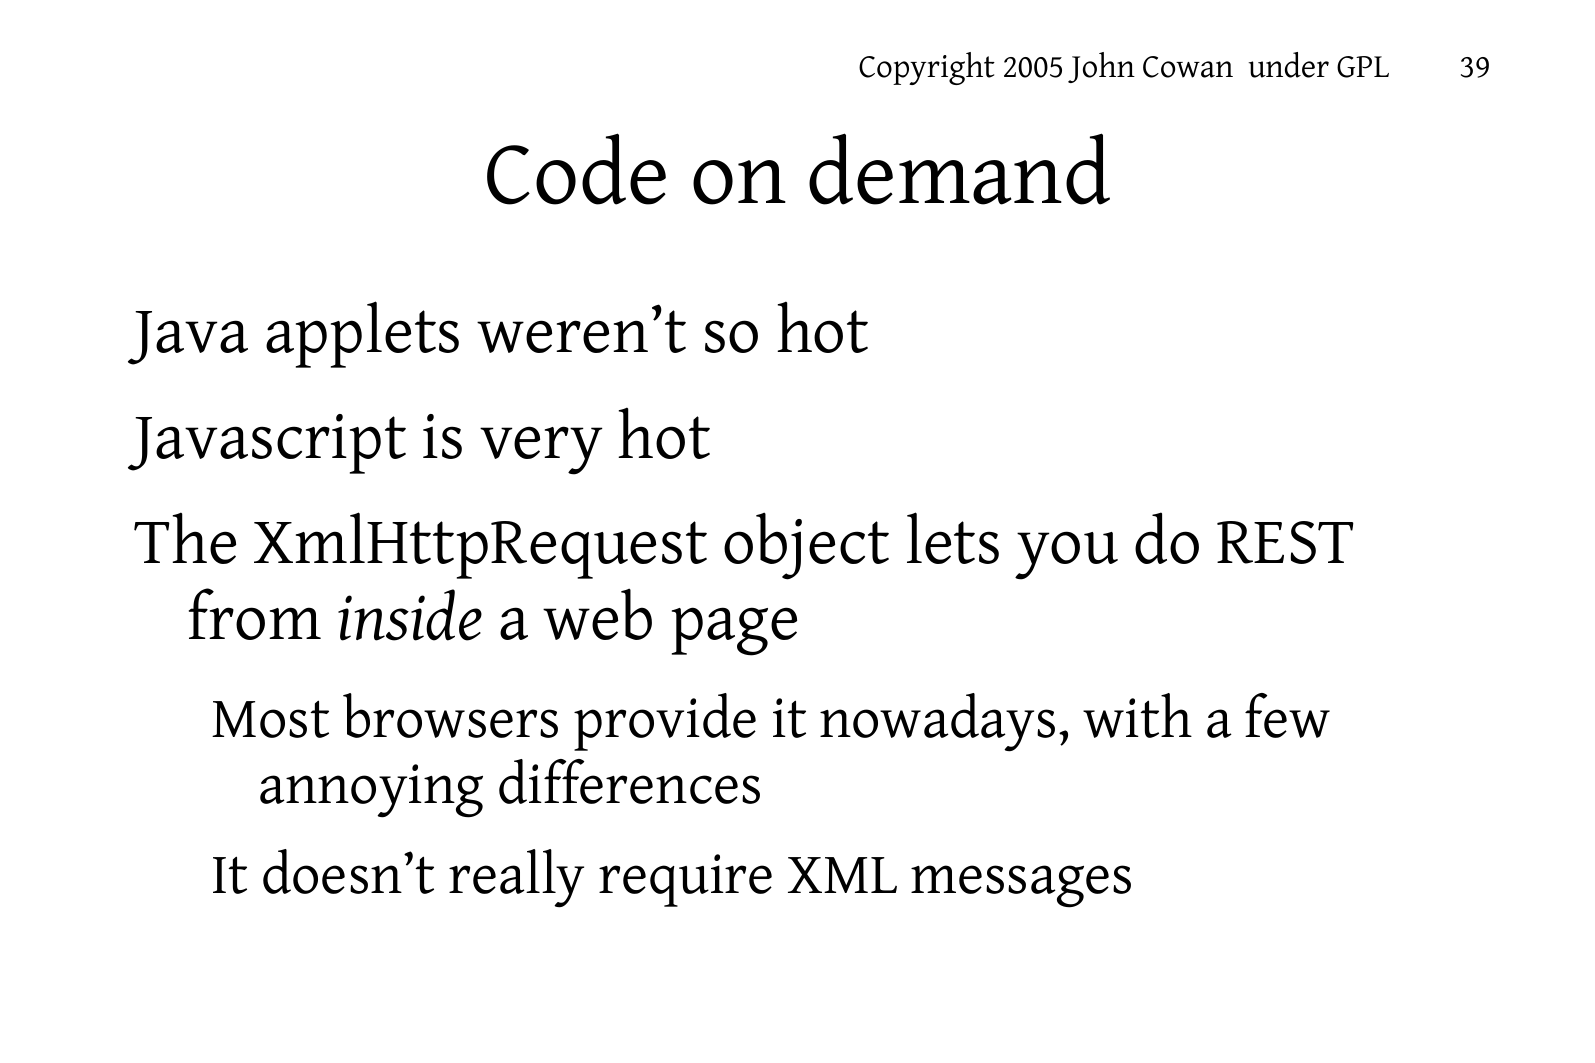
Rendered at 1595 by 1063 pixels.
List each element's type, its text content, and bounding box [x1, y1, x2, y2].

list Java applets weren’t so hot Javascript is very hot The XmlHttpRequest object lets you do REST from inside a web page Most browsers provide it nowadays, with a few annoying differences It doesn’t really require XML messages [117, 295, 1479, 1031]
title Code on demand [117, 88, 1479, 266]
